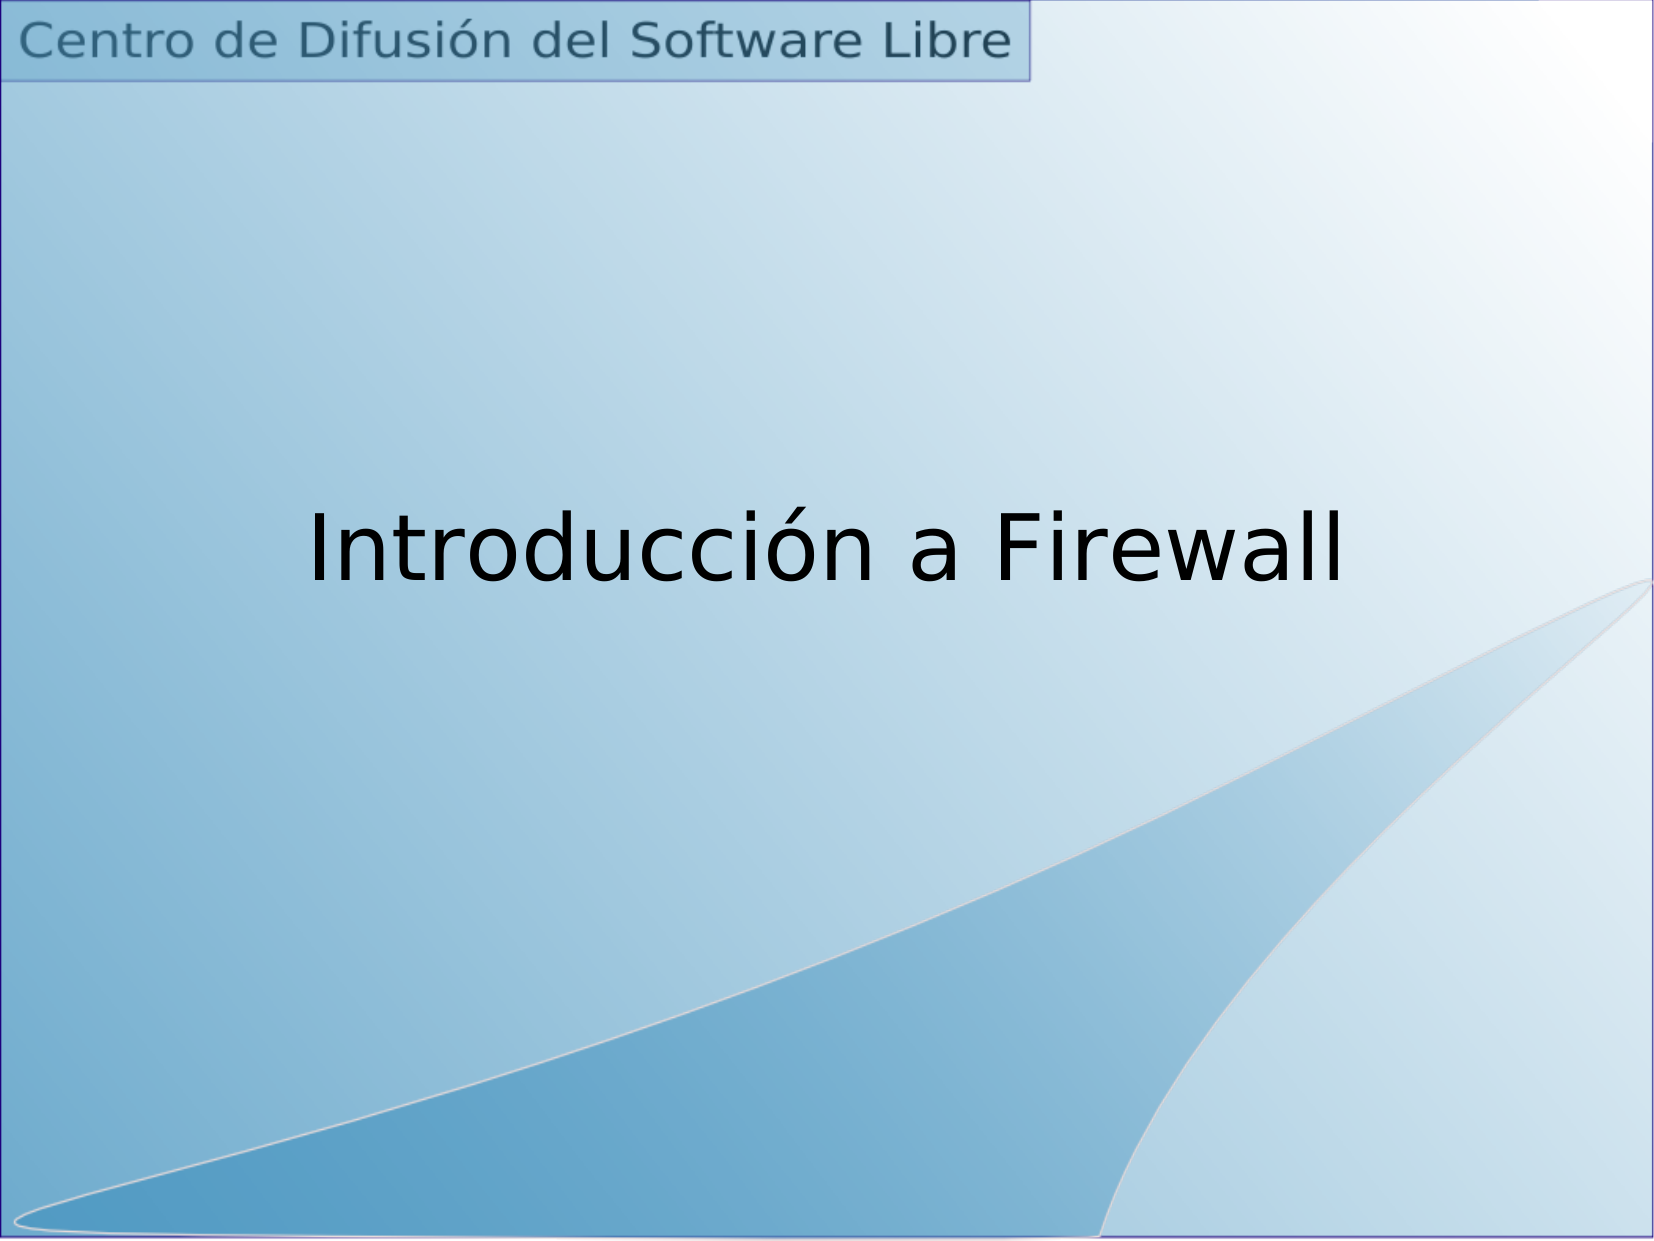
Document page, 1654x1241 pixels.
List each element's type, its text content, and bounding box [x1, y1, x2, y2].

title Introducción a Firewall [121, 445, 1534, 653]
picture [0, 0, 1654, 1241]
